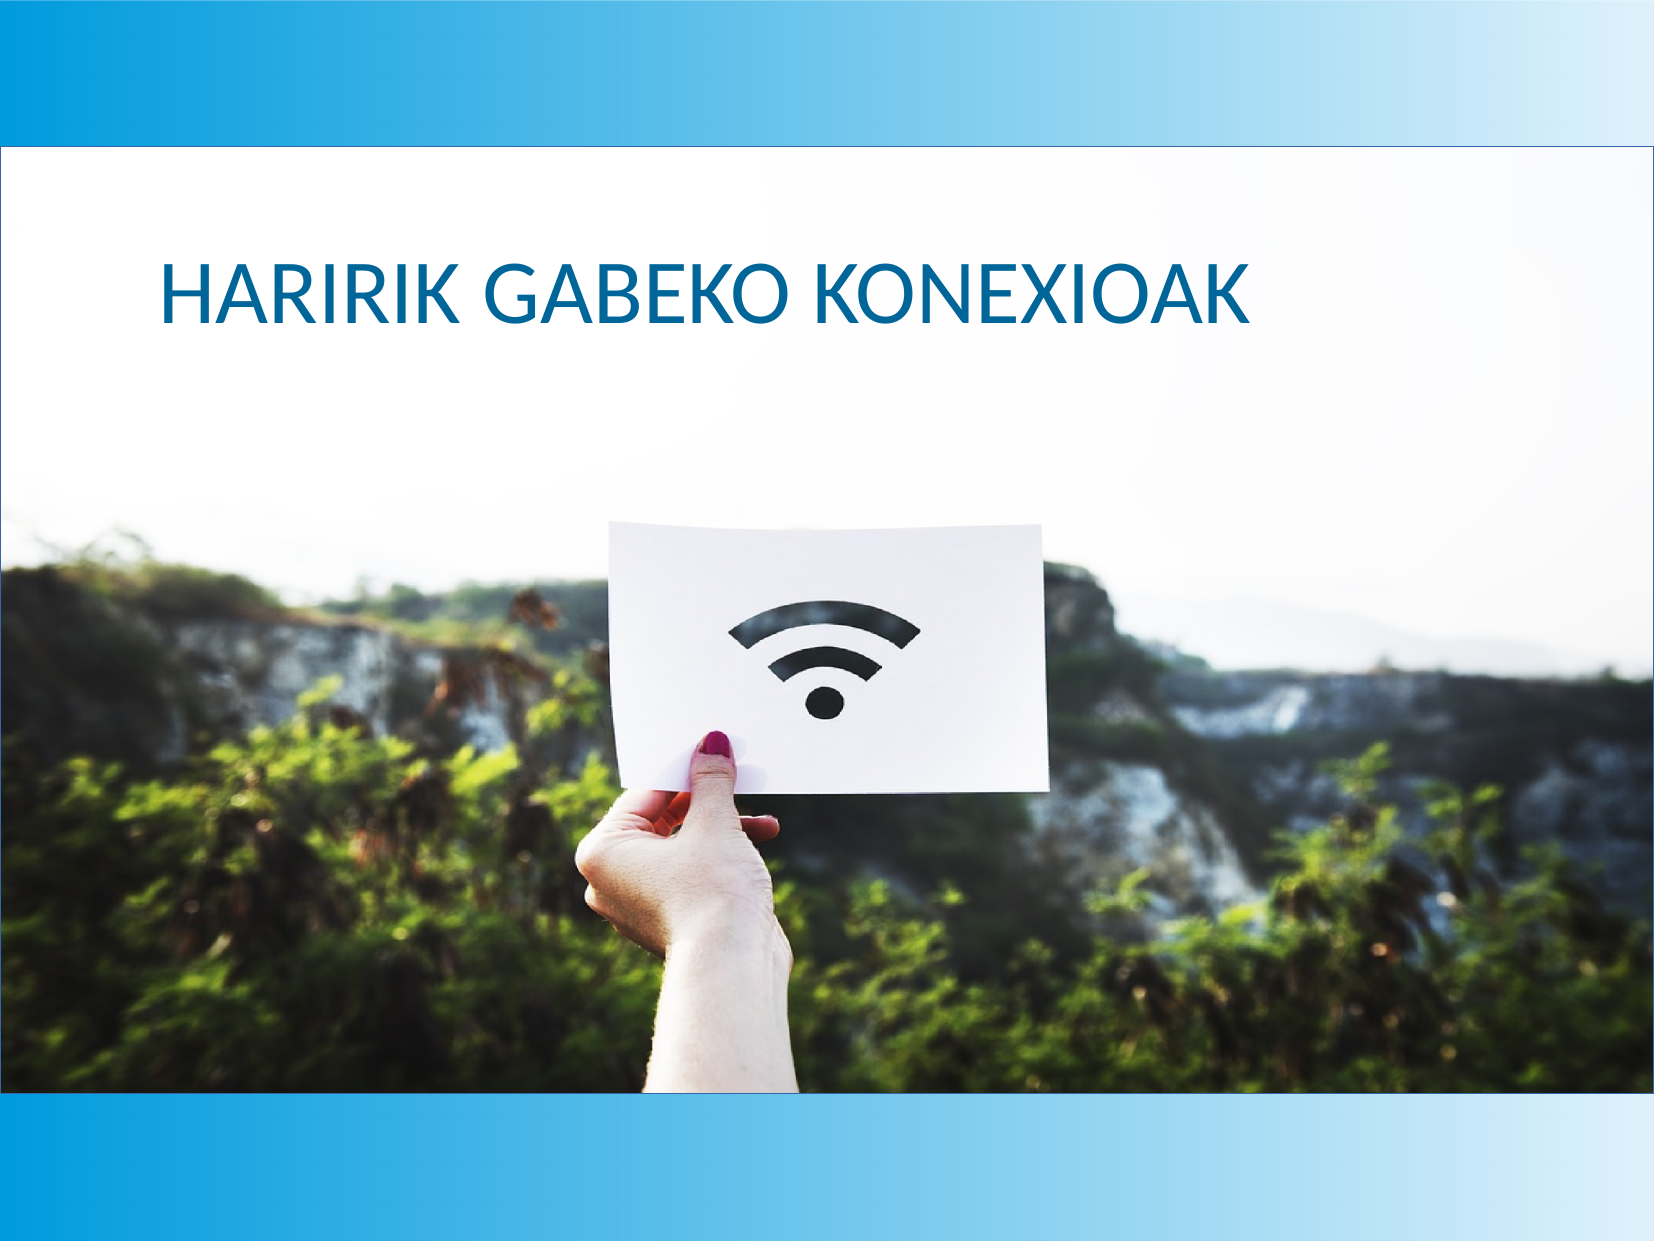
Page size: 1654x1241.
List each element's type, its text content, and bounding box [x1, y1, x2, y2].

picture [0, 0, 1654, 1241]
text_box HARIRIK GABEKO KONEXIOAK [143, 246, 1526, 369]
